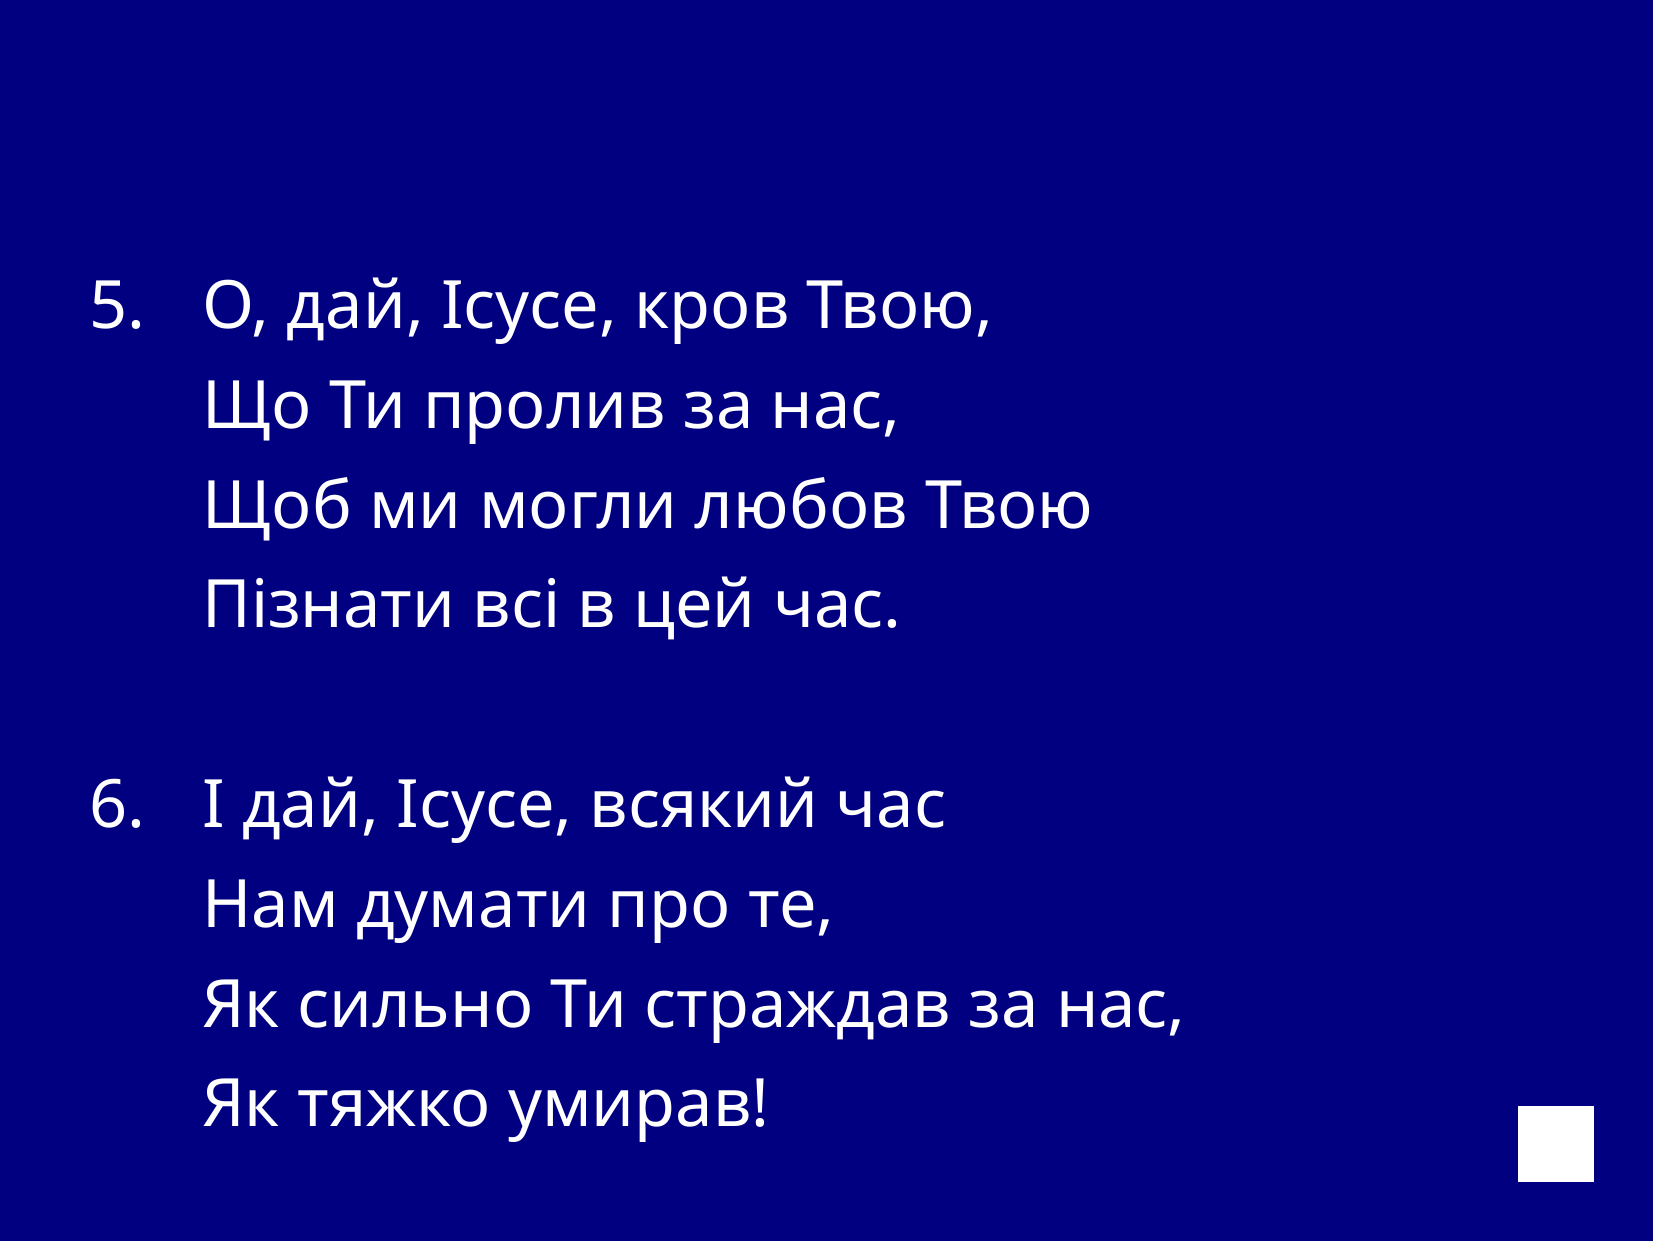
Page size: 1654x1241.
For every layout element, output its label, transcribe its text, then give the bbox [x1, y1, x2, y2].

text_box [1518, 1106, 1594, 1182]
text_box 5. О, дай, Ісусе, кров Твою, Що Ти пролив за нас, Щоб ми могли любов Твою Пізнати всі в цей час. 6. І дай, Ісусе, всякий час Нам думати про те, Як сильно Ти страждав за нас, Як тяжко умирав! [75, 150, 1576, 1163]
